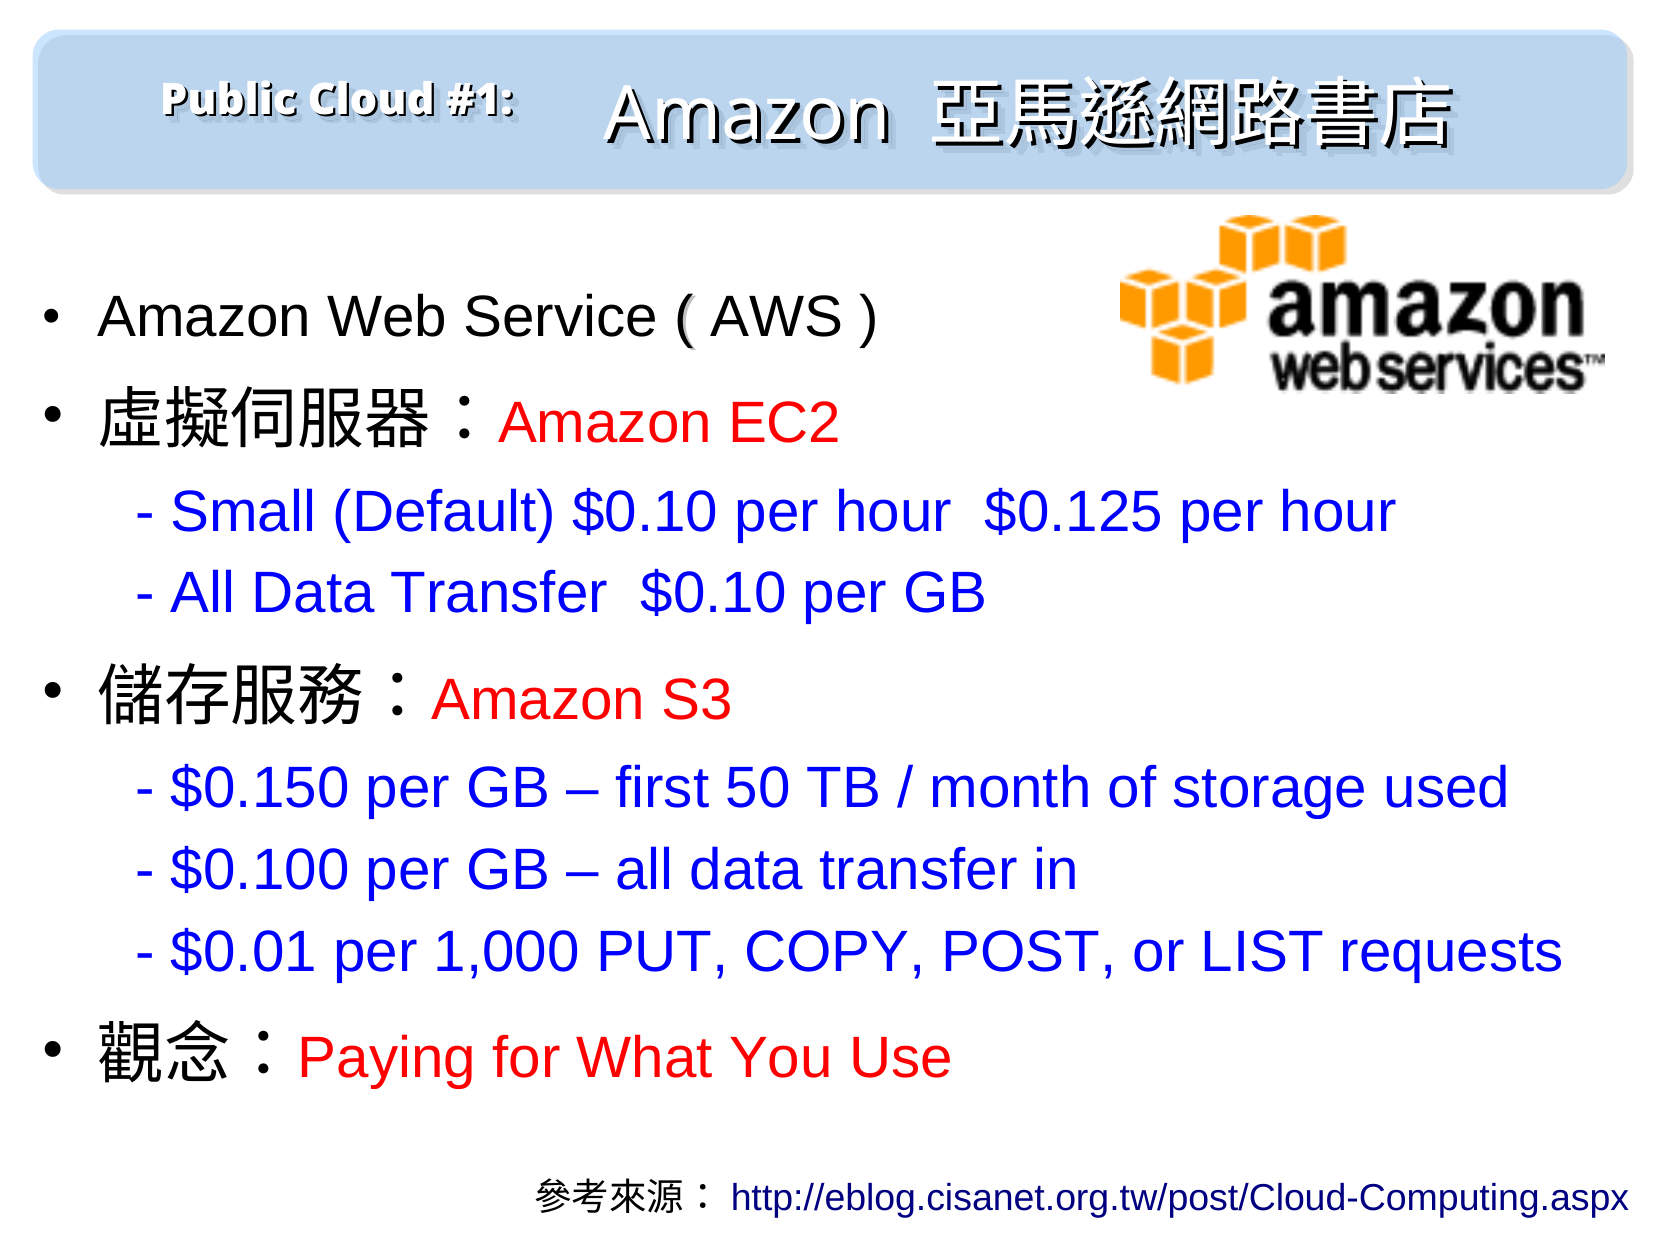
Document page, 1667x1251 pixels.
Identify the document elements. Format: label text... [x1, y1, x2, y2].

list Amazon Web Service ( AWS ) 虛擬伺服器：Amazon EC2 - Small (Default) $0.10 per hour $0.125 per hour - All Data Transfer $0.10 per GB 儲存服務：Amazon S3 - $0.150 per GB – first 50 TB / month of storage used - $0.100 per GB – all data transfer in - $0.01 per 1,000 PUT, COPY, POST, or LIST requests 觀念：Paying for What You Use [41, 283, 1607, 1105]
text_box Public Cloud #1: Amazon 亞馬遜網路書店 [32, 29, 1628, 190]
picture [1120, 215, 1605, 283]
text_box 參考來源：http://eblog.cisanet.org.tw/post/Cloud-Computing.aspx [519, 1165, 1654, 1241]
